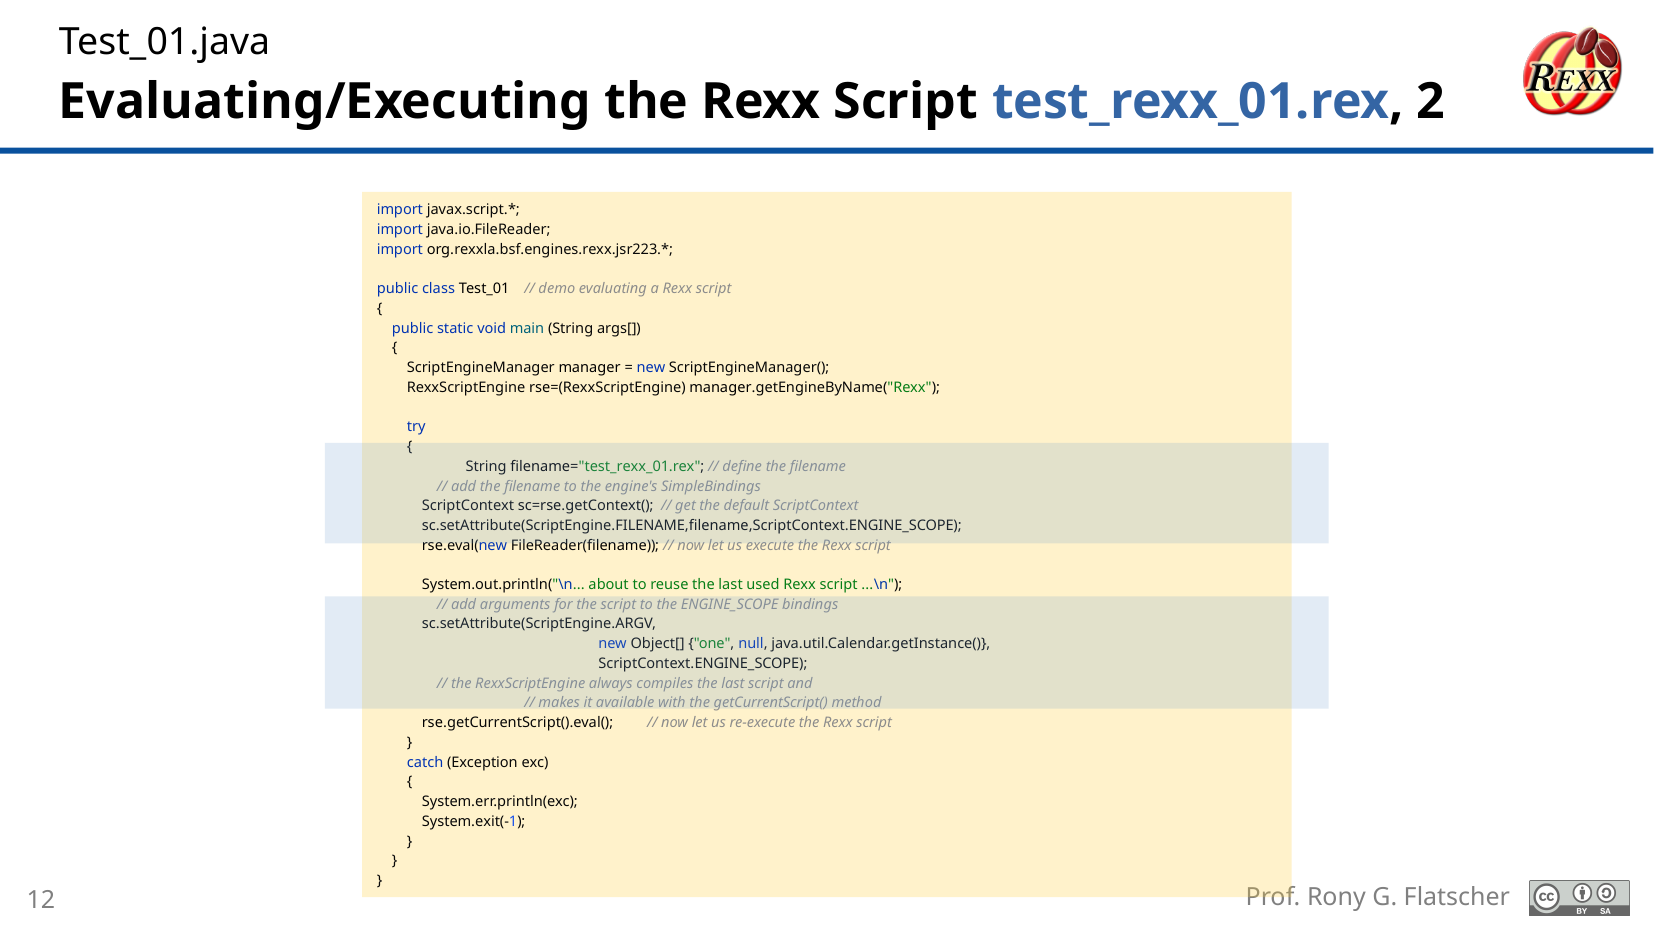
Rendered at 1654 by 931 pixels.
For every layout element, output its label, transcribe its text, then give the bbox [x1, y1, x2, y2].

text_box [324, 442, 1329, 544]
text_box [324, 596, 1329, 709]
title Test_01.java Evaluating/Executing the Rexx Script test_rexx_01.rex, 2 [0, 0, 1625, 148]
text_box import javax.script.*; import java.io.FileReader; import org.rexxla.bsf.engines.rexx.jsr223.*; public class Test_01 // demo evaluating a Rexx script { public static void main (String args[]) { ScriptEngineManager manager = new ScriptEngineManager(); RexxScriptEngine rse=(RexxScriptEngine) manager.getEngineByName("Rexx"); try { String filename="test_rexx_01.rex"; // define the filename // add the filename to the engine's SimpleBindings ScriptContext sc=rse.getContext(); // get the default ScriptContext sc.setAttribute(ScriptEngine.FILENAME,filename,ScriptContext.ENGINE_SCOPE); rse.eval(new FileReader(filename)); // now let us execute the Rexx script System.out.println("\n... about to reuse the last used Rexx script ...\n"); // add arguments for the script to the ENGINE_SCOPE bindings sc.setAttribute(ScriptEngine.ARGV, new Object[] {"one", null, java.util.Calendar.getInstance()}, ScriptContext.ENGINE_SCOPE); // the RexxScriptEngine always compiles the last script and // makes it available with the getCurrentScript() method rse.getCurrentScript().eval(); // now let us re-execute the Rexx script } catch (Exception exc) { System.err.println(exc); System.exit(-1); } } } [362, 709, 1292, 865]
text_box import javax.script.*; import java.io.FileReader; import org.rexxla.bsf.engines.rexx.jsr223.*; public class Test_01 // demo evaluating a Rexx script { public static void main (String args[]) { ScriptEngineManager manager = new ScriptEngineManager(); RexxScriptEngine rse=(RexxScriptEngine) manager.getEngineByName("Rexx"); try { String filename="test_rexx_01.rex"; // define the filename // add the filename to the engine's SimpleBindings ScriptContext sc=rse.getContext(); // get the default ScriptContext sc.setAttribute(ScriptEngine.FILENAME,filename,ScriptContext.ENGINE_SCOPE); rse.eval(new FileReader(filename)); // now let us execute the Rexx script System.out.println("\n... about to reuse the last used Rexx script ...\n"); // add arguments for the script to the ENGINE_SCOPE bindings sc.setAttribute(ScriptEngine.ARGV, new Object[] {"one", null, java.util.Calendar.getInstance()}, ScriptContext.ENGINE_SCOPE); // the RexxScriptEngine always compiles the last script and // makes it available with the getCurrentScript() method rse.getCurrentScript().eval(); // now let us re-execute the Rexx script } catch (Exception exc) { System.err.println(exc); System.exit(-1); } } } [362, 191, 1292, 442]
text_box import javax.script.*; import java.io.FileReader; import org.rexxla.bsf.engines.rexx.jsr223.*; public class Test_01 // demo evaluating a Rexx script { public static void main (String args[]) { ScriptEngineManager manager = new ScriptEngineManager(); RexxScriptEngine rse=(RexxScriptEngine) manager.getEngineByName("Rexx"); try { String filename="test_rexx_01.rex"; // define the filename // add the filename to the engine's SimpleBindings ScriptContext sc=rse.getContext(); // get the default ScriptContext sc.setAttribute(ScriptEngine.FILENAME,filename,ScriptContext.ENGINE_SCOPE); rse.eval(new FileReader(filename)); // now let us execute the Rexx script System.out.println("\n... about to reuse the last used Rexx script ...\n"); // add arguments for the script to the ENGINE_SCOPE bindings sc.setAttribute(ScriptEngine.ARGV, new Object[] {"one", null, java.util.Calendar.getInstance()}, ScriptContext.ENGINE_SCOPE); // the RexxScriptEngine always compiles the last script and // makes it available with the getCurrentScript() method rse.getCurrentScript().eval(); // now let us re-execute the Rexx script } catch (Exception exc) { System.err.println(exc); System.exit(-1); } } } [362, 544, 1292, 596]
